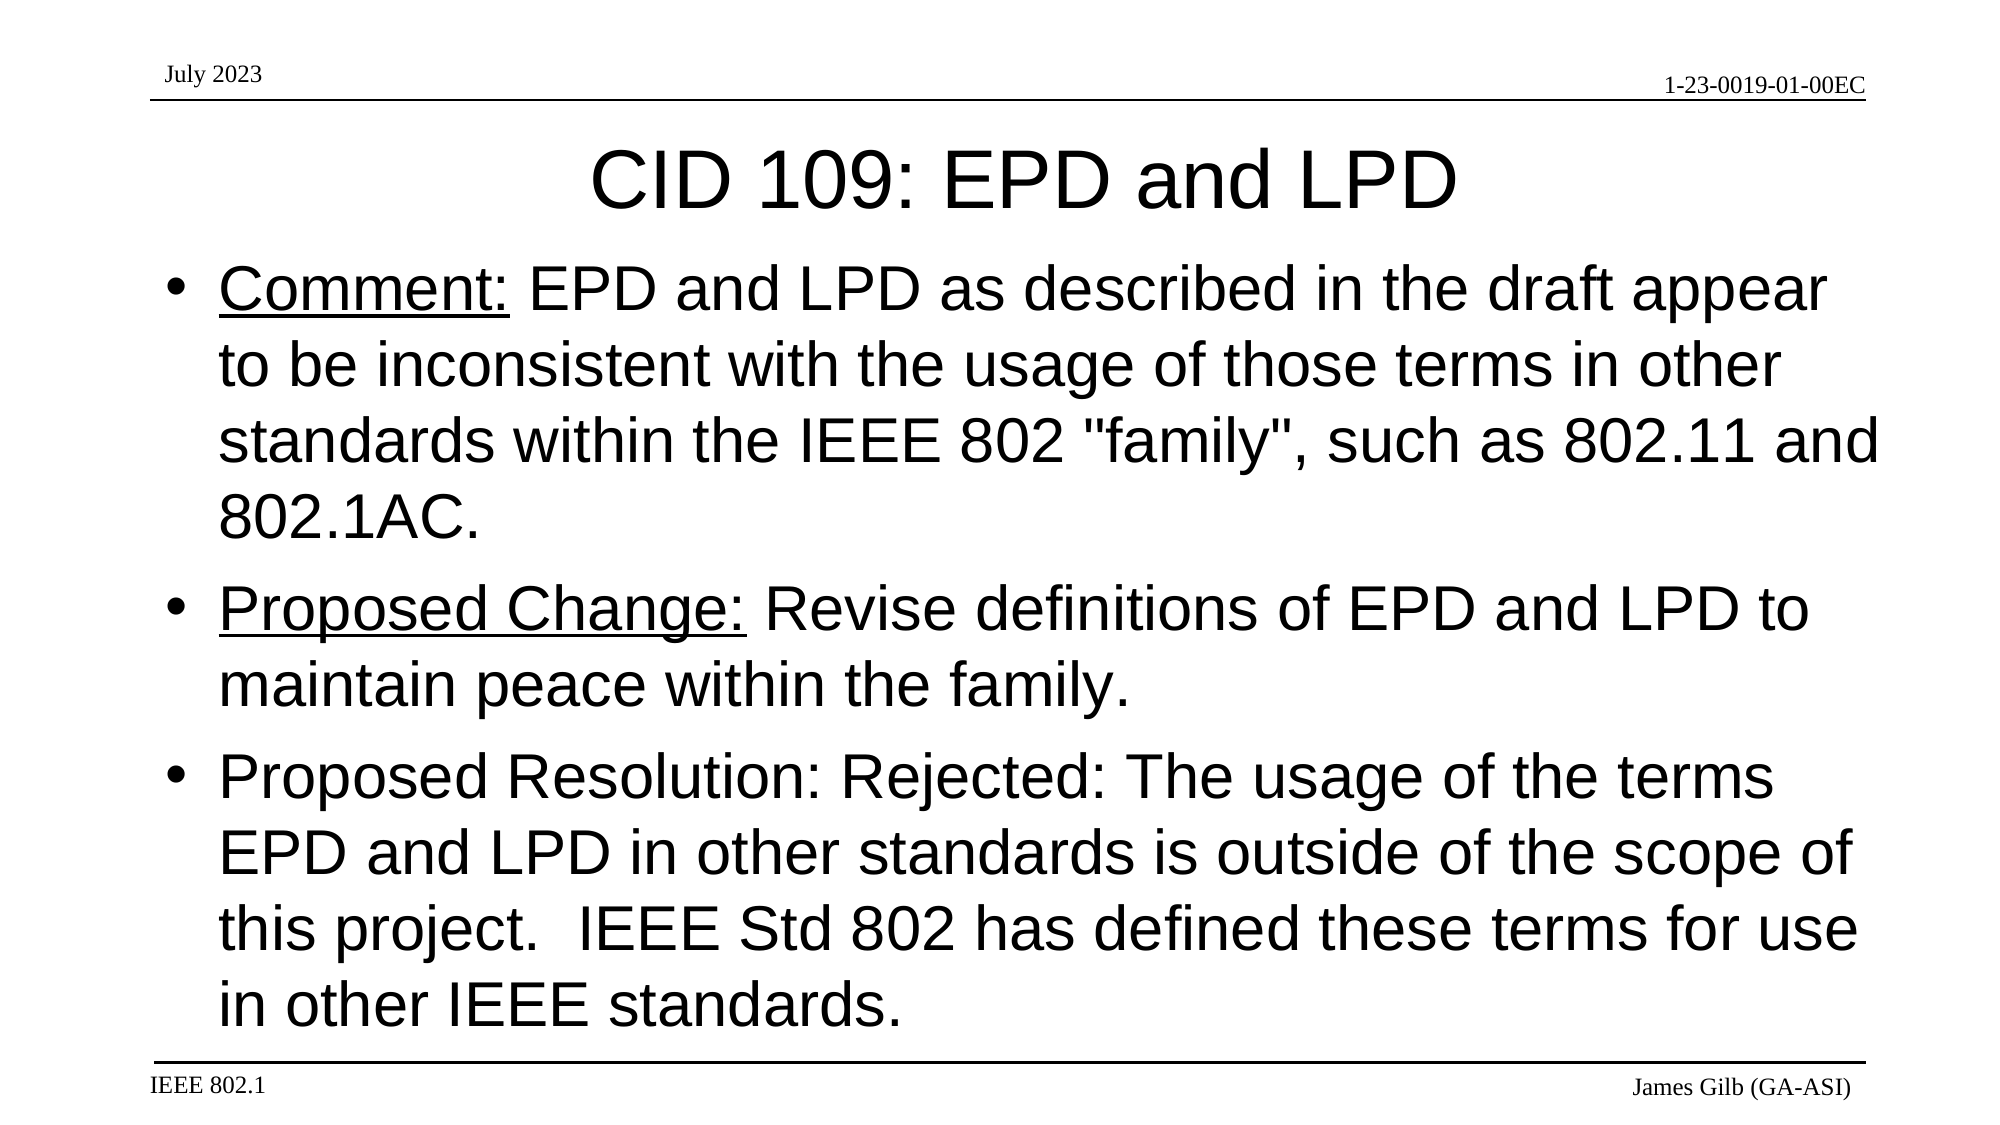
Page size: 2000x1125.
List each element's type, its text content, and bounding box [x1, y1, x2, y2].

title CID 109: EPD and LPD [149, 112, 1900, 238]
list Comment: EPD and LPD as described in the draft appear to be inconsistent with the usage of those terms in other standards within the IEEE 802 "family", such as 802.11 and 802.1AC. Proposed Change: Revise definitions of EPD and LPD to maintain peace within the family. Proposed Resolution: Rejected: The usage of the terms EPD and LPD in other standards is outside of the scope of this project. IEEE Std 802 has defined these terms for use in other IEEE standards. [150, 239, 1900, 1051]
